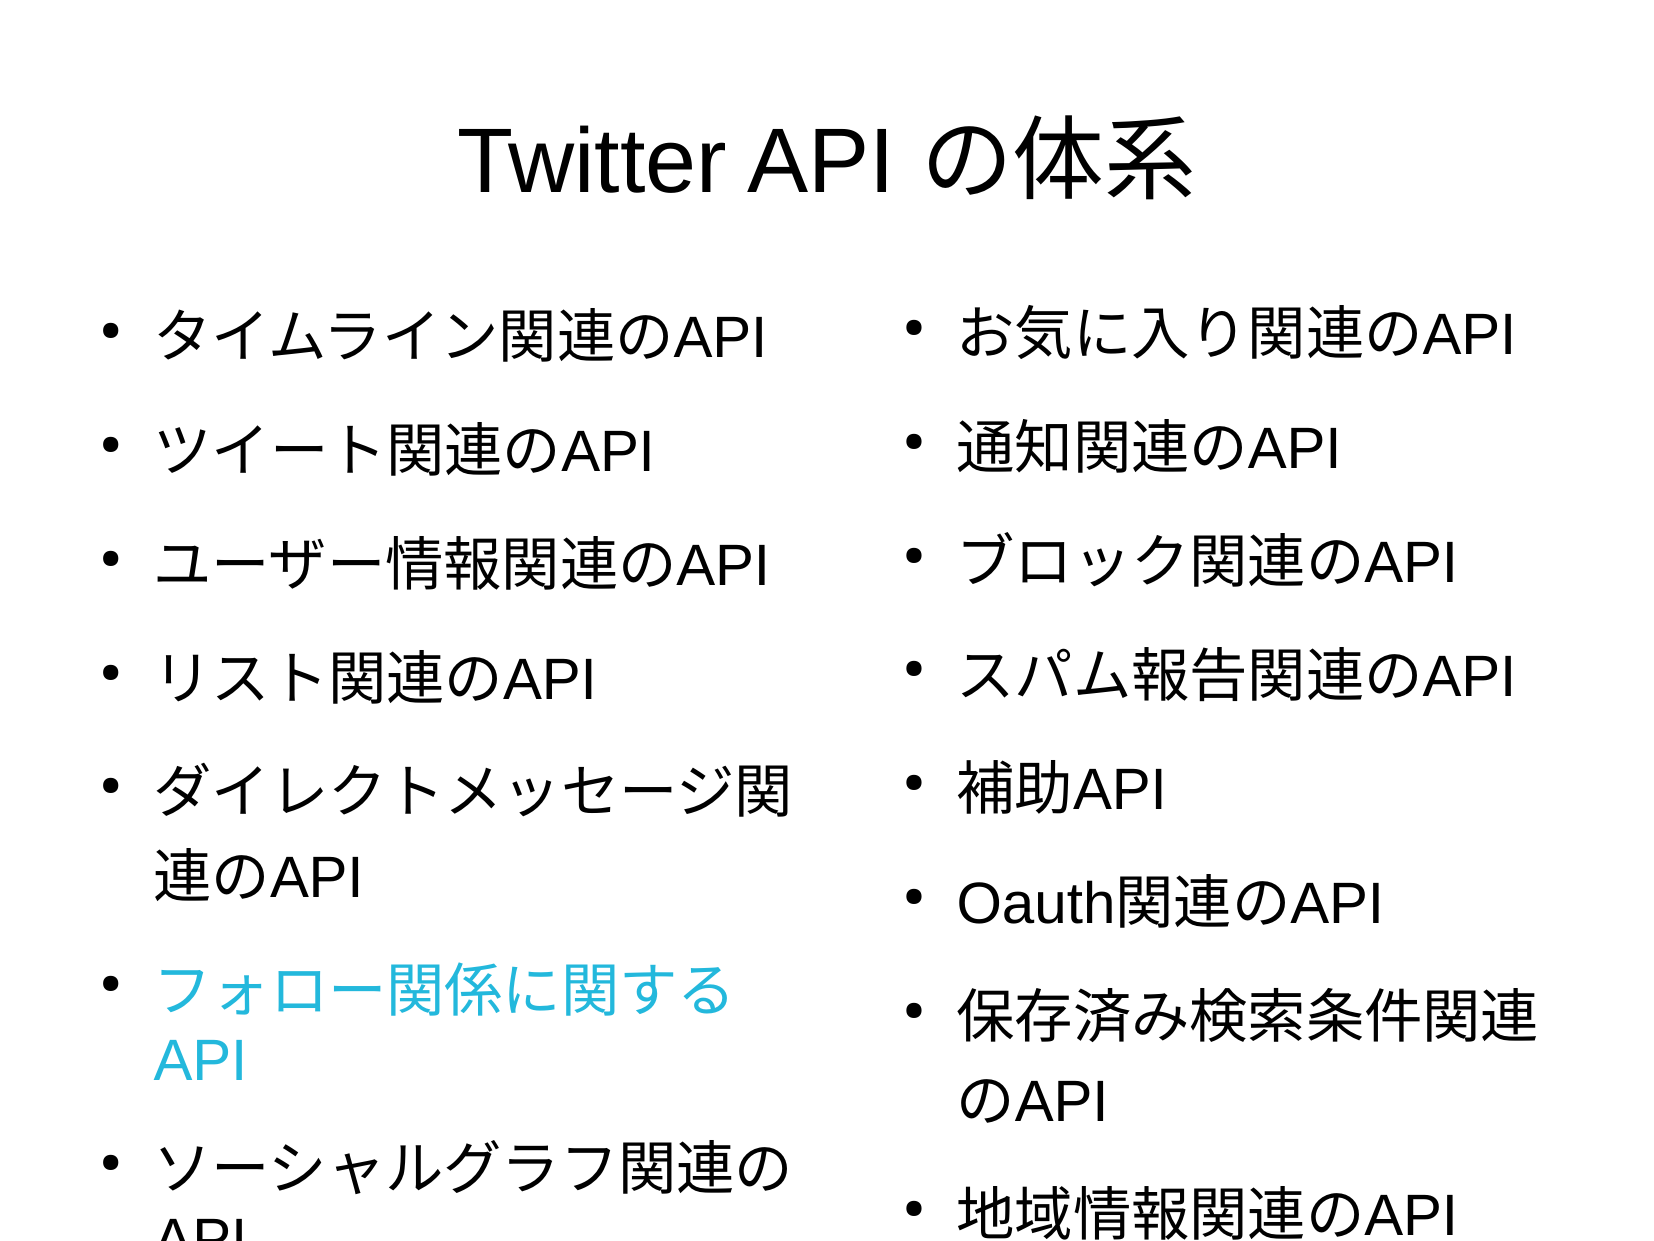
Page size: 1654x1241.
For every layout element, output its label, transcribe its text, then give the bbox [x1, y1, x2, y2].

title Twitter API の体系 [82, 49, 1571, 257]
list お気に入り関連のAPI 通知関連のAPI ブロック関連のAPI スパム報告関連のAPI 補助API Oauth関連のAPI 保存済み検索条件関連のAPI 地域情報関連のAPI 位置情報関連のAPI [885, 197, 1572, 1182]
list タイムライン関連のAPI ツイート関連のAPI ユーザー情報関連のAPI リスト関連のAPI ダイレクトメッセージ関連のAPI フォロー関係に関するAPI ソーシャルグラフ関連のAPI アカウント作成のAPI [82, 290, 809, 1136]
